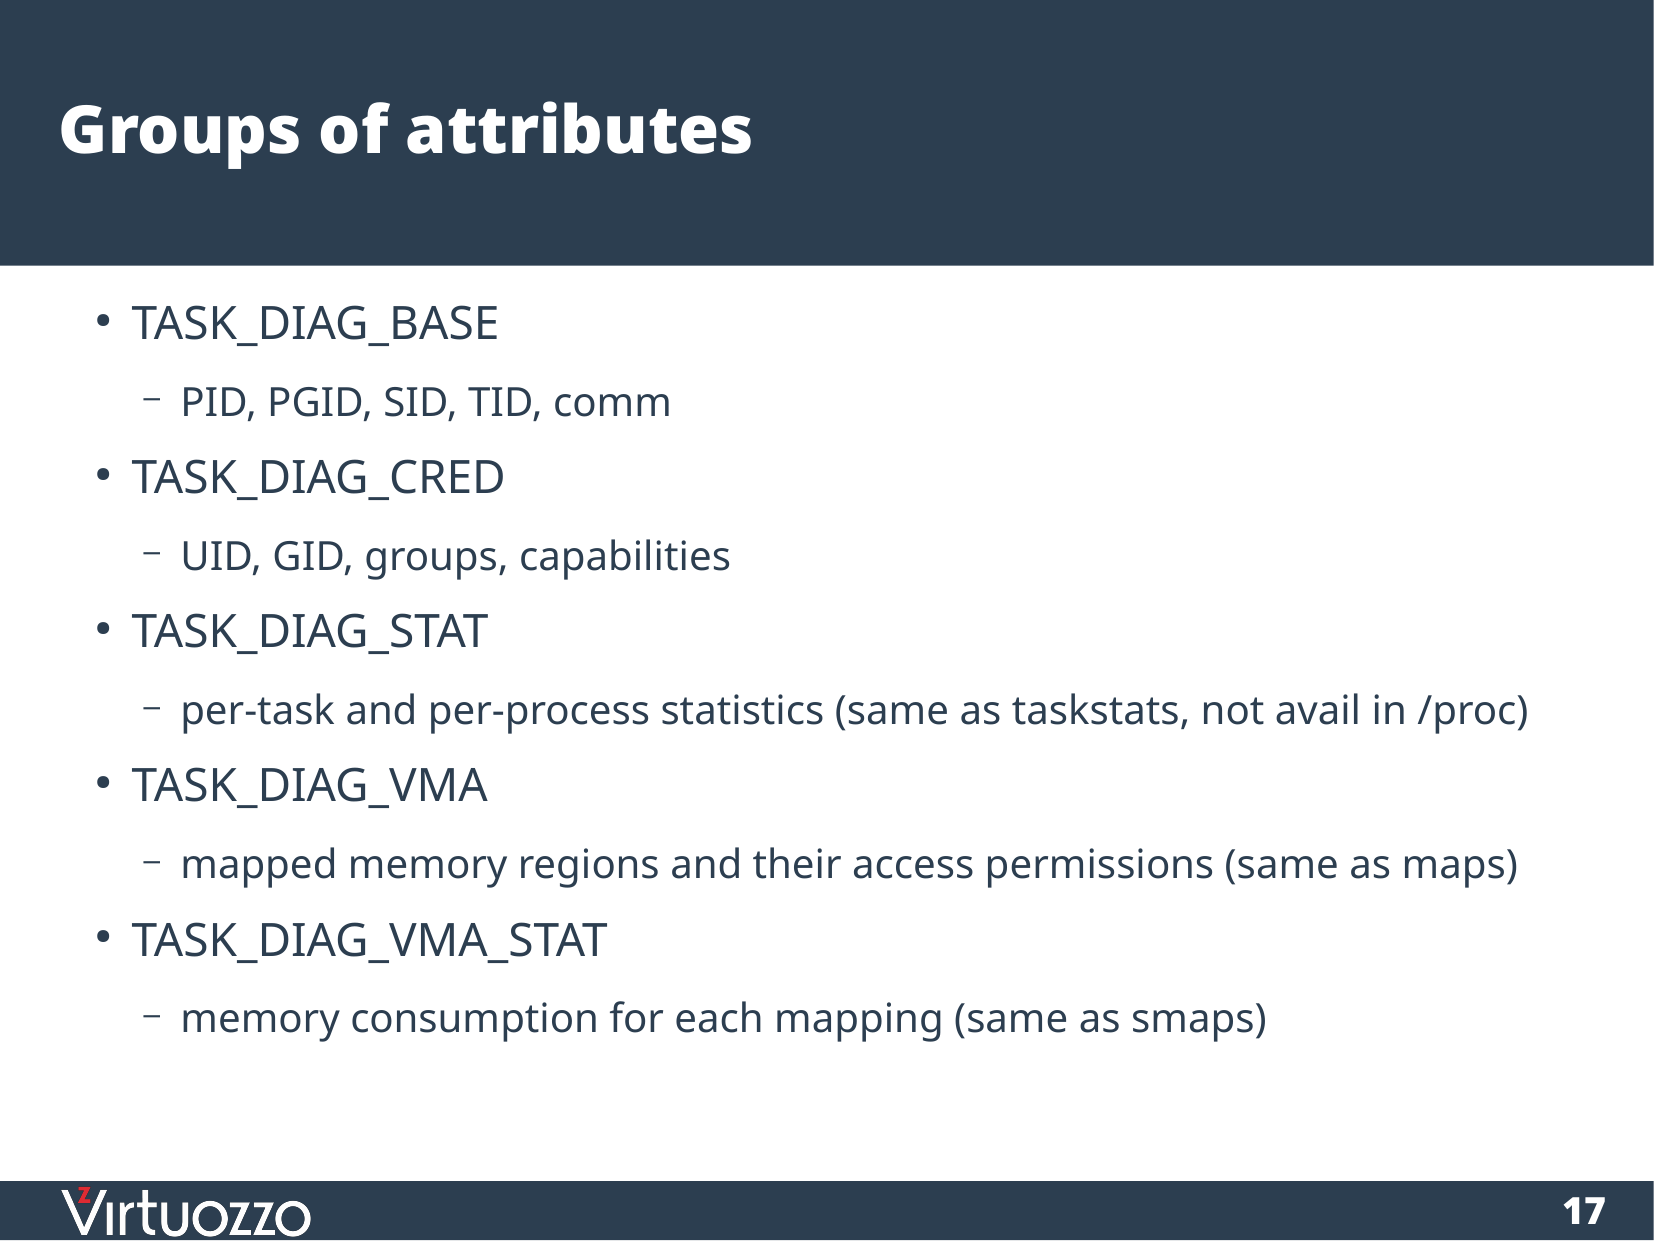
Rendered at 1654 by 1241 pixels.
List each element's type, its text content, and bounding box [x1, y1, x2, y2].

list TASK_DIAG_BASE PID, PGID, SID, TID, comm TASK_DIAG_CRED UID, GID, groups, capabilities TASK_DIAG_STAT per-task and per-process statistics (same as taskstats, not avail in /proc) TASK_DIAG_VMA mapped memory regions and their access permissions (same as maps) TASK_DIAG_VMA_STAT memory consumption for each mapping (same as smaps) [82, 1010, 1571, 1134]
picture [47, 1171, 325, 1241]
text_box [82, 290, 1571, 1010]
title Groups of attributes [59, 49, 1595, 207]
